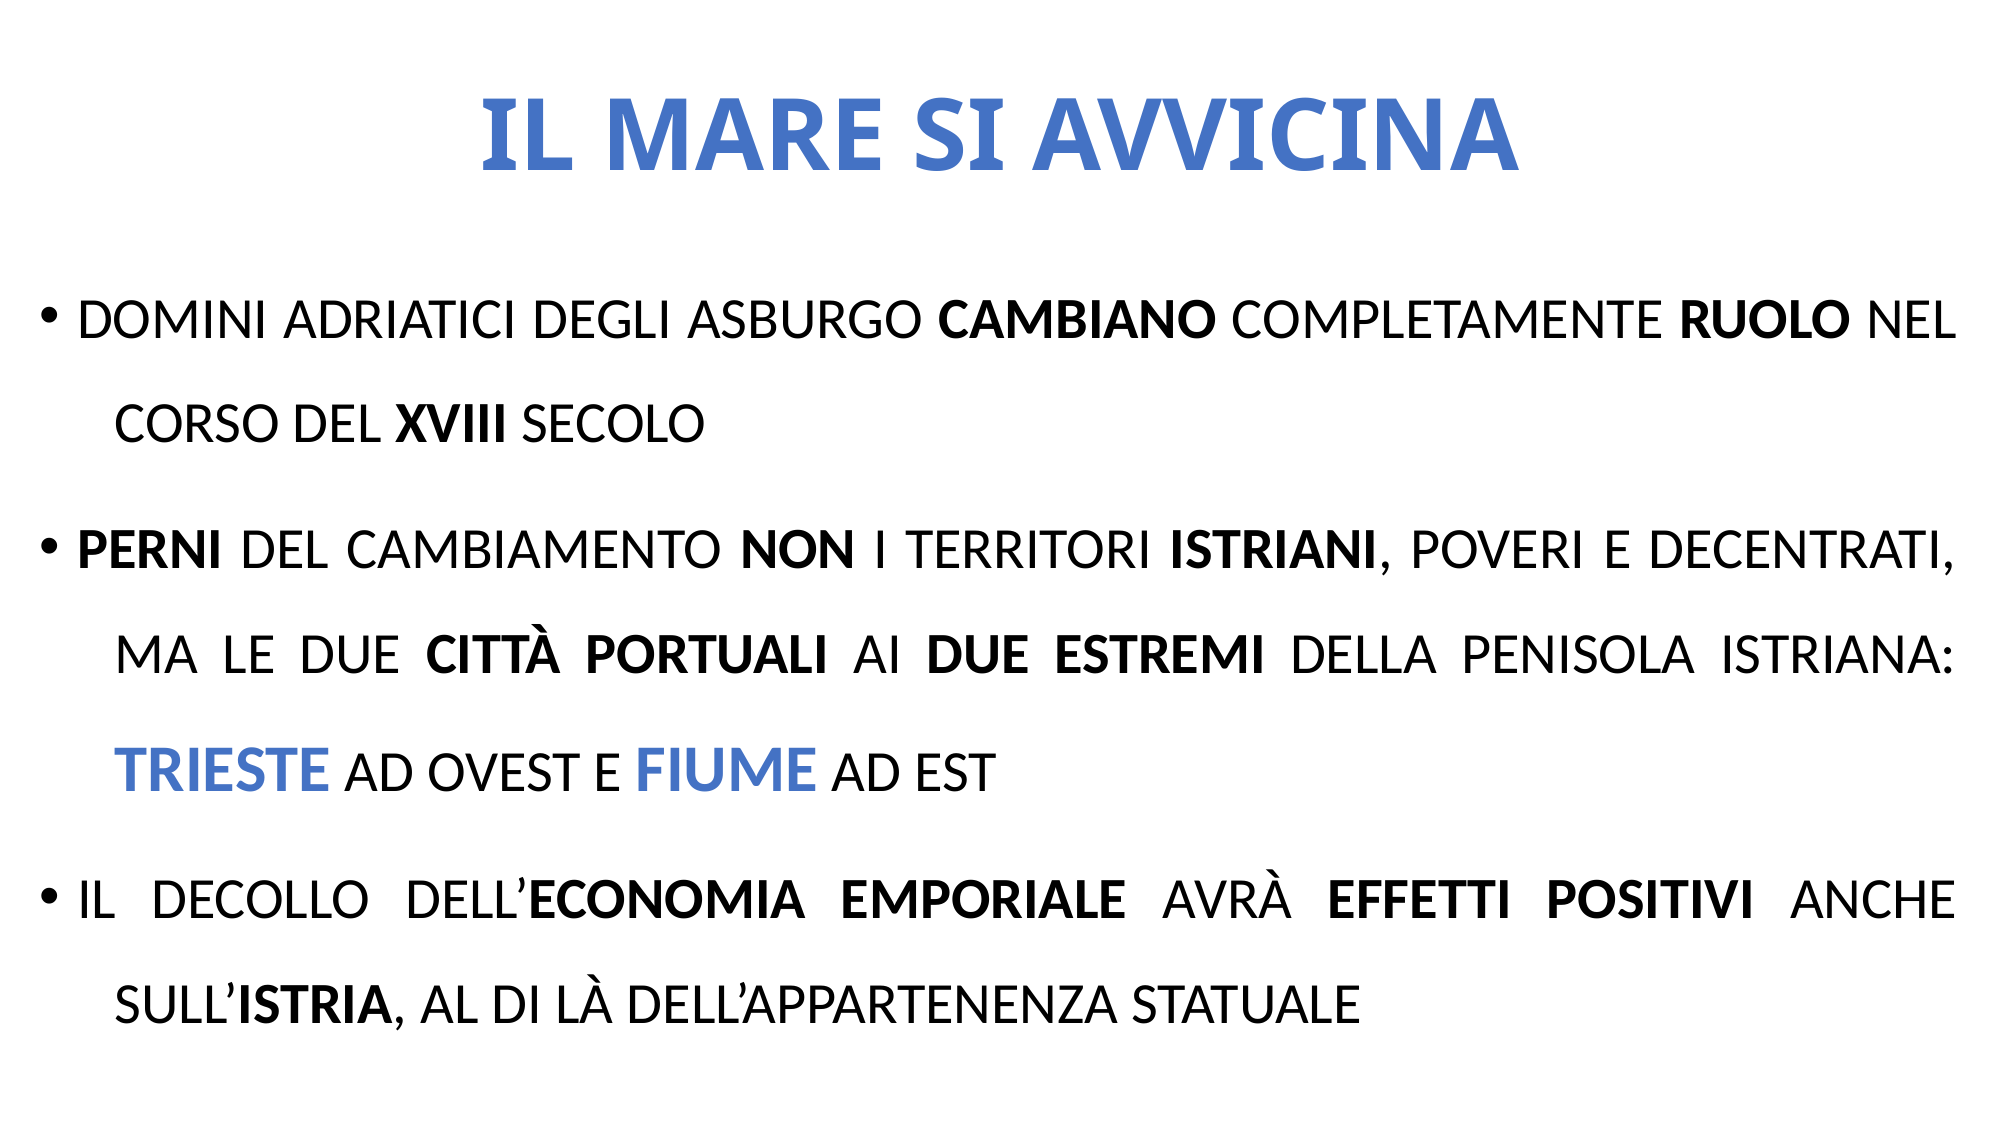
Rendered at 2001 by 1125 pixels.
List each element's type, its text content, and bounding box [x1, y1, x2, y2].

list DOMINI ADRIATICI DEGLI ASBURGO CAMBIANO COMPLETAMENTE RUOLO NEL CORSO DEL XVIII SECOLO PERNI DEL CAMBIAMENTO NON I TERRITORI ISTRIANI, POVERI E DECENTRATI, MA LE DUE CITTÀ PORTUALI AI DUE ESTREMI DELLA PENISOLA ISTRIANA: TRIESTE AD OVEST E FIUME AD EST IL DECOLLO DELL’ECONOMIA EMPORIALE AVRÀ EFFETTI POSITIVI ANCHE SULL’ISTRIA, AL DI LÀ DELL’APPARTENENZA STATUALE [24, 237, 1972, 1125]
title IL MARE SI AVVICINA [137, 59, 1863, 216]
